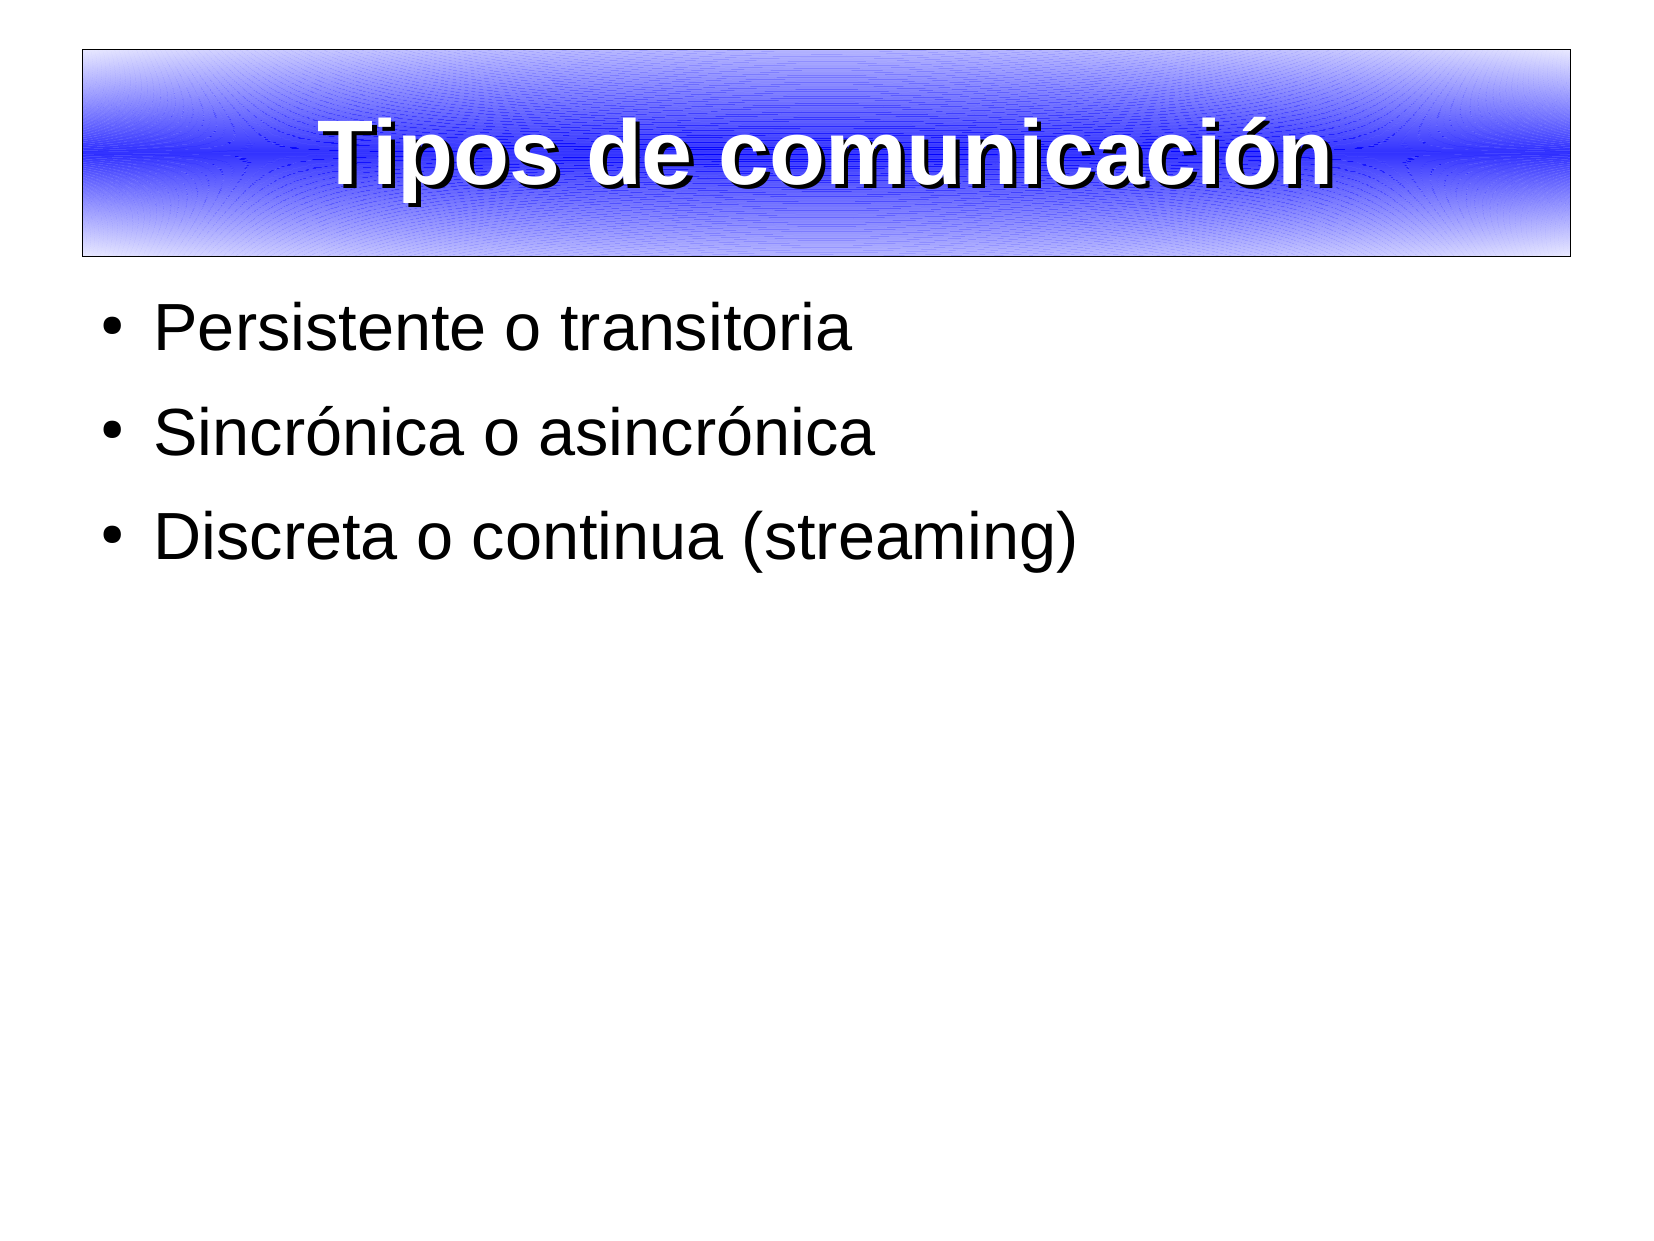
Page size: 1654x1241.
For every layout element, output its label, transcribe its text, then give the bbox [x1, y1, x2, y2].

list Persistente o transitoria Sincrónica o asincrónica Discreta o continua (streaming) [82, 290, 1571, 1109]
title Tipos de comunicación [82, 49, 1571, 257]
